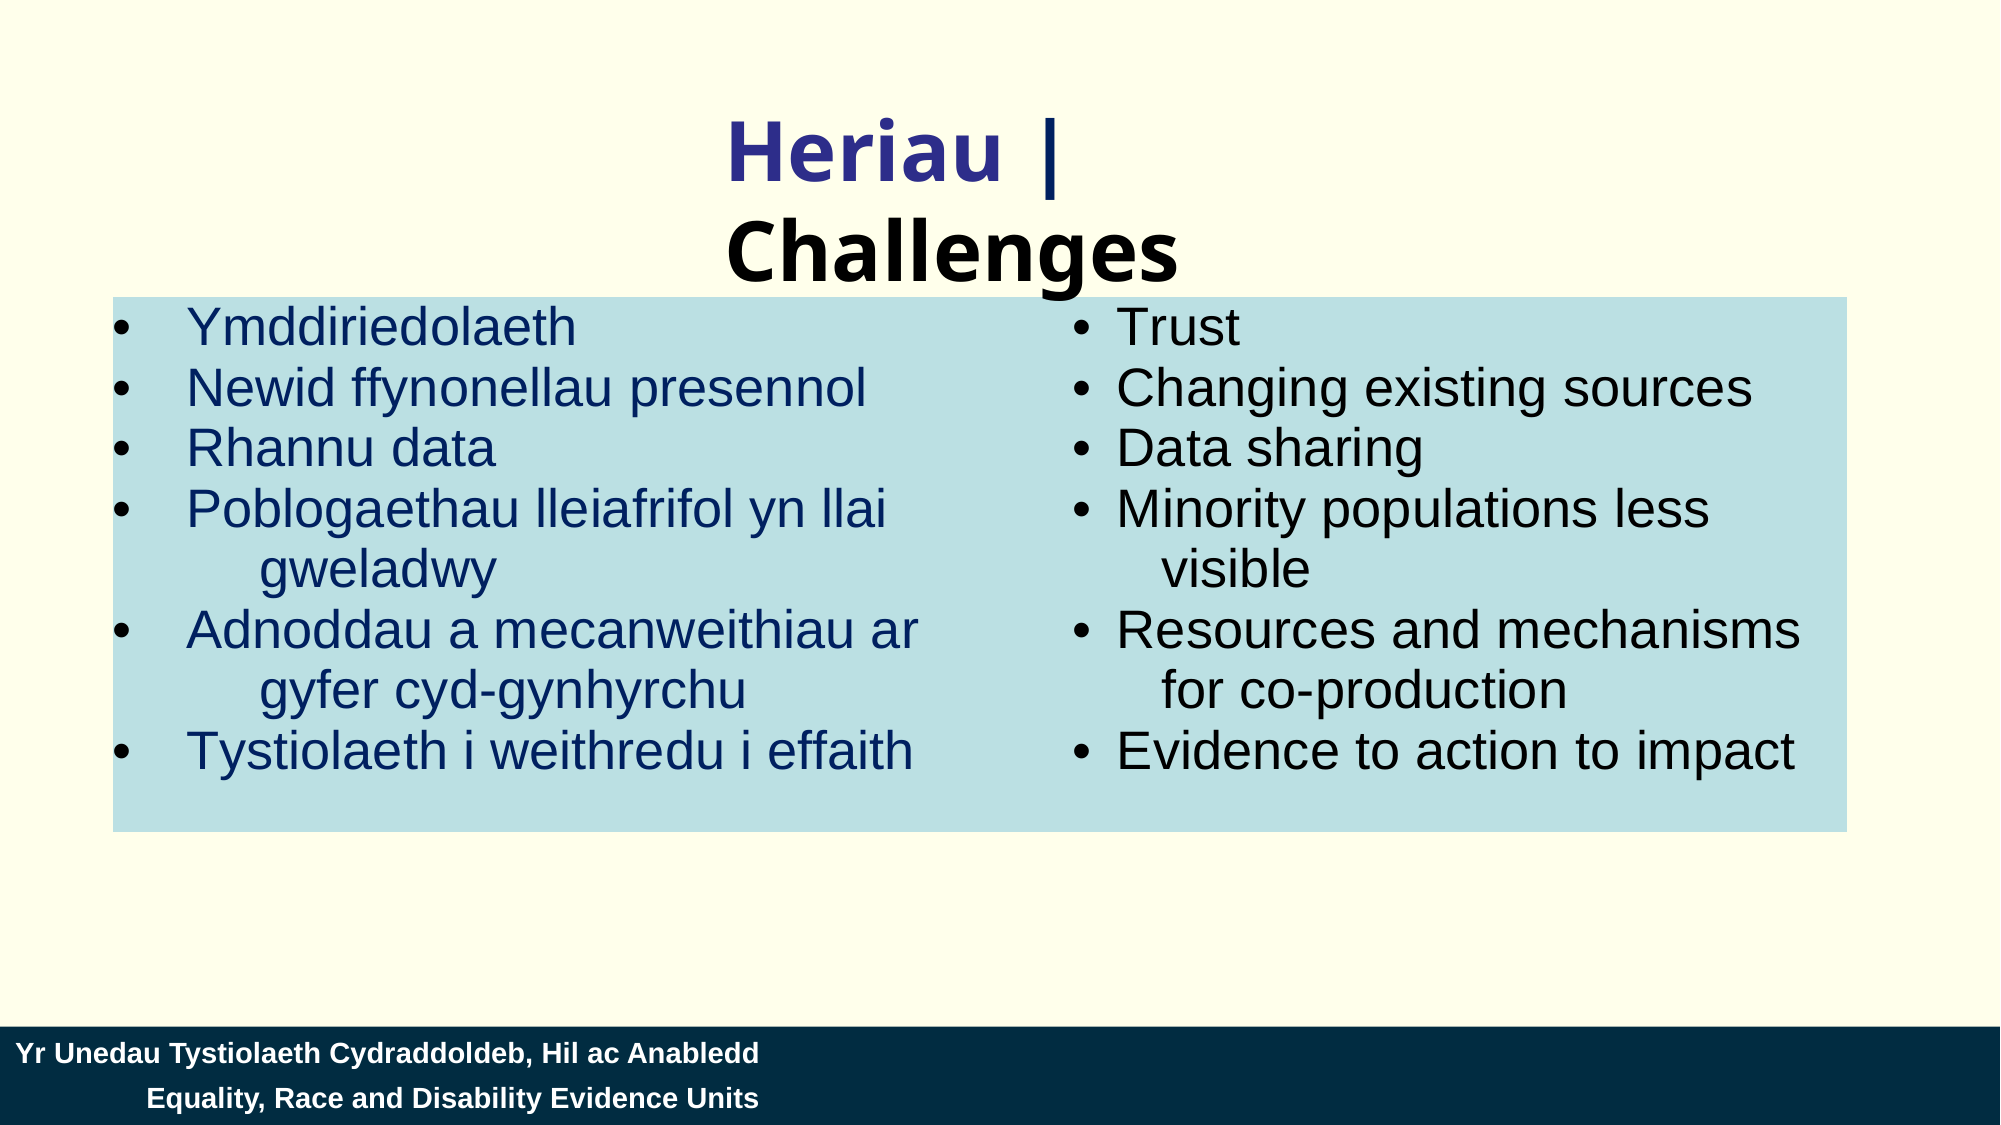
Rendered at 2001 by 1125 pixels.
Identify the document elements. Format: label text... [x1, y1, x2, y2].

text_box Heriau | Challenges [559, 90, 1510, 243]
table_header Trust Changing existing sources Data sharing Minority populations less visible Resources and mechanisms for co-production Evidence to action to impact [1034, 297, 1847, 832]
table_header Ymddiriedolaeth Newid ffynonellau presennol Rhannu data Poblogaethau lleiafrifol yn llai gweladwy Adnoddau a mecanweithiau ar gyfer cyd-gynhyrchu Tystiolaeth i weithredu i effaith [113, 297, 1034, 832]
text_box Yr Unedau Tystiolaeth Cydraddoldeb, Hil ac Anabledd Equality, Race and Disability Evidence Units [0, 1026, 2000, 1125]
